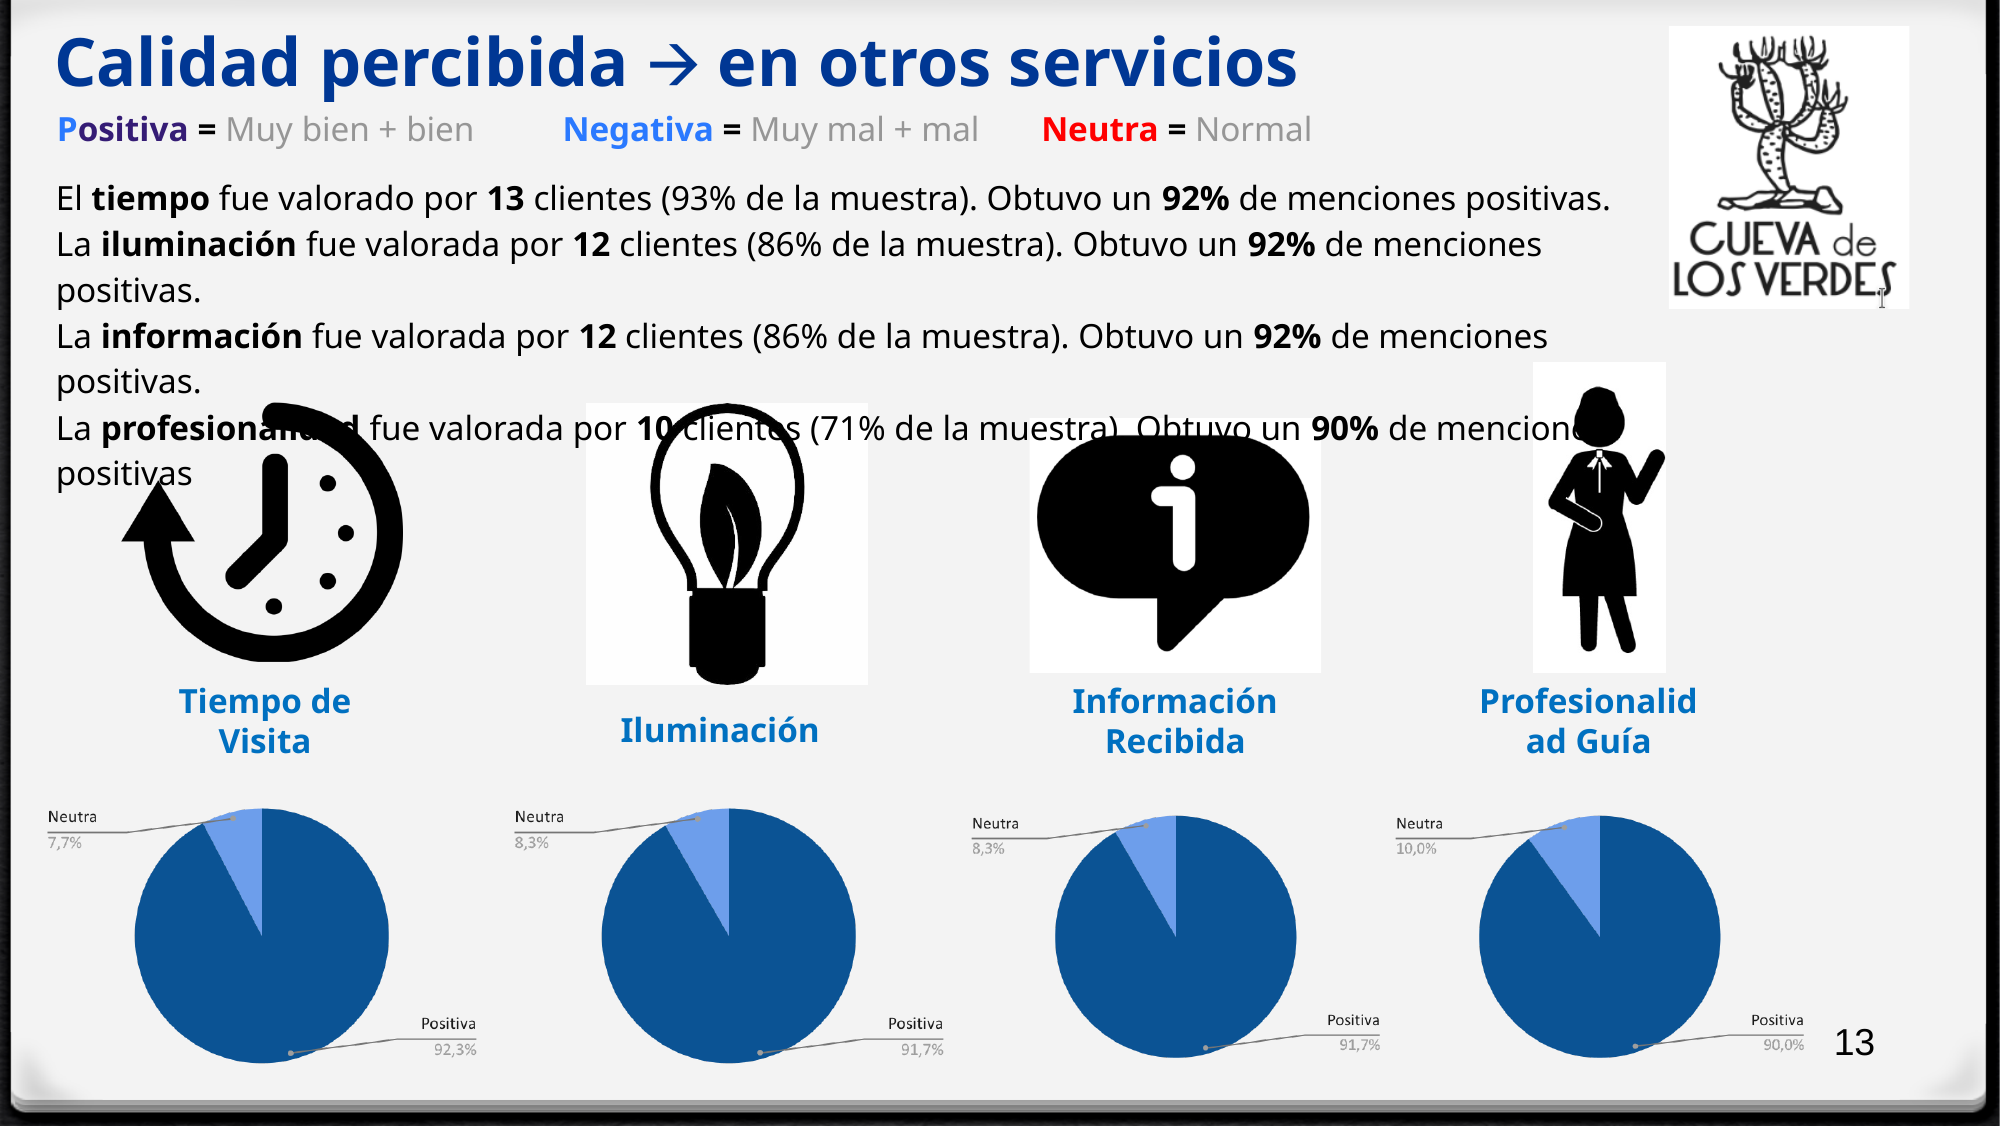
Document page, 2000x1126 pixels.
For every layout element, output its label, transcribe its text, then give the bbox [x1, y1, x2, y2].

text_box Calidad percibida 🡪 en otros servicios [54, 0, 1374, 120]
text_box El tiempo fue valorado por 13 clientes (93% de la muestra). Obtuvo un 92% de menciones positivas. La iluminación fue valorada por 12 clientes (86% de la muestra). Obtuvo un 92% de menciones positivas. La información fue valorada por 12 clientes (86% de la muestra). Obtuvo un 92% de menciones positivas. La profesionalidad fue valorada por 10 clientes (71% de la muestra). Obtuvo un 90% de menciones positivas [40, 156, 1666, 309]
text_box Iluminación [591, 701, 849, 794]
text_box Profesionalidad Guía [1454, 672, 1723, 769]
picture [0, 0, 2000, 1126]
text_box <number> [1817, 1010, 1893, 1071]
text_box Tiempo de Visita [134, 673, 396, 769]
text_box Positiva = Muy bien + bien Negativa = Muy mal + mal Neutra = Normal [56, 101, 1402, 156]
text_box Información Recibida [1045, 673, 1306, 769]
